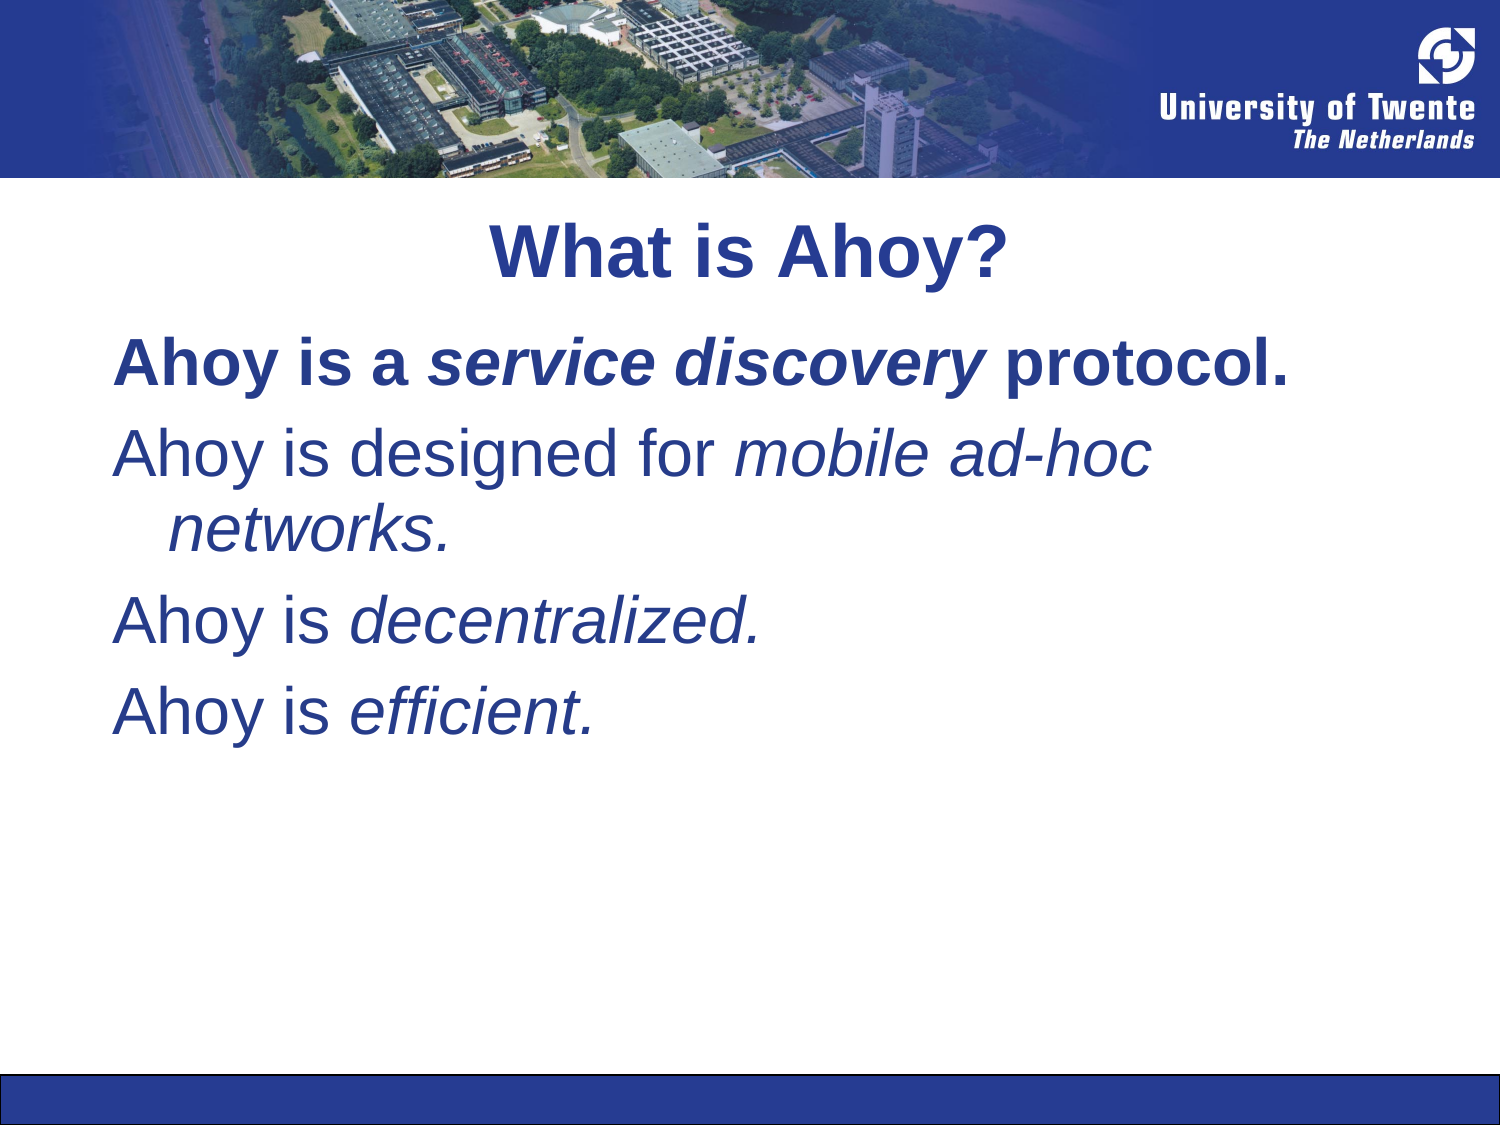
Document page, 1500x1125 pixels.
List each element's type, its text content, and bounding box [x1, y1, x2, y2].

title What is Ahoy? [112, 194, 1388, 308]
picture [0, 0, 1500, 178]
list Ahoy is a service discovery protocol. Ahoy is designed for mobile ad-hoc networks. Ahoy is decentralized. Ahoy is efficient. [112, 324, 1388, 1001]
